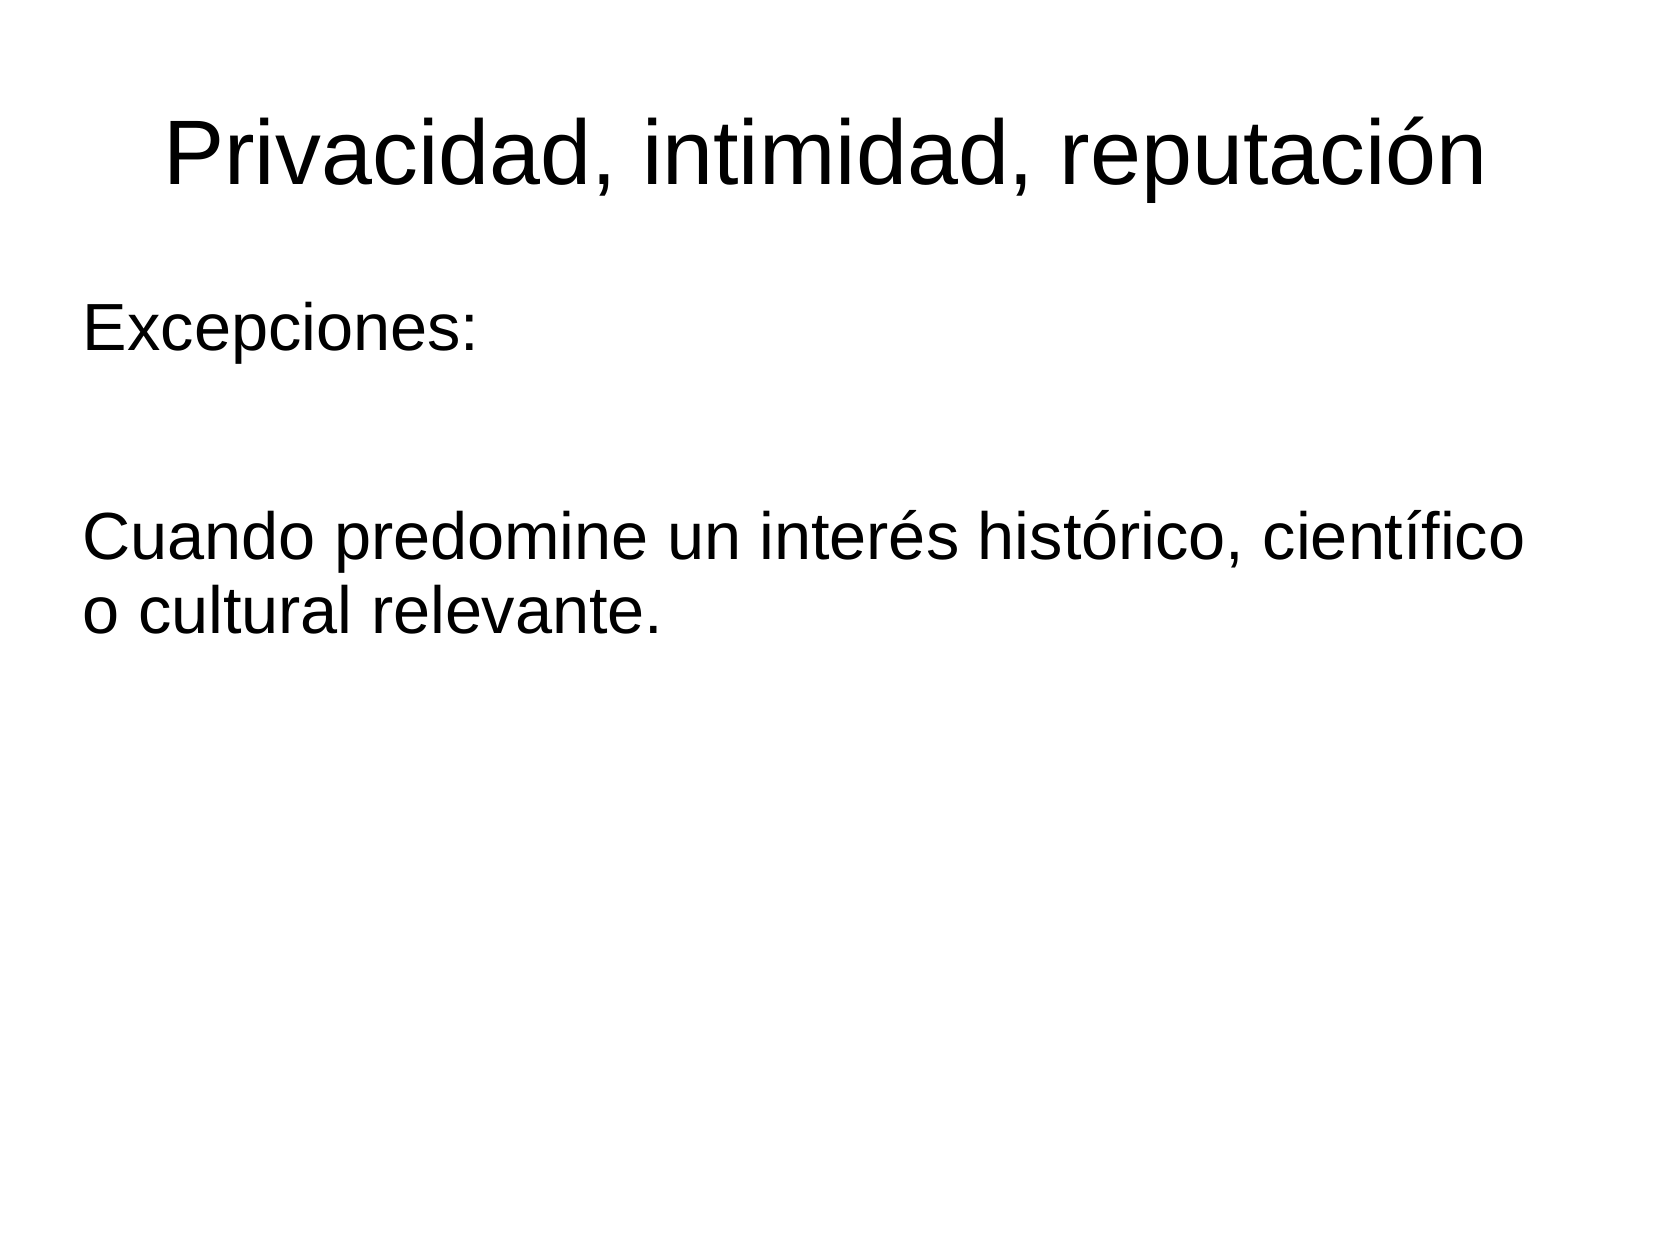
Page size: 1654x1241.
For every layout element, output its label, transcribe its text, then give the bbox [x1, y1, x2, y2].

list Excepciones: Cuando predomine un interés histórico, científico o cultural relevante. [82, 290, 1538, 1010]
title Privacidad, intimidad, reputación [82, 49, 1571, 257]
